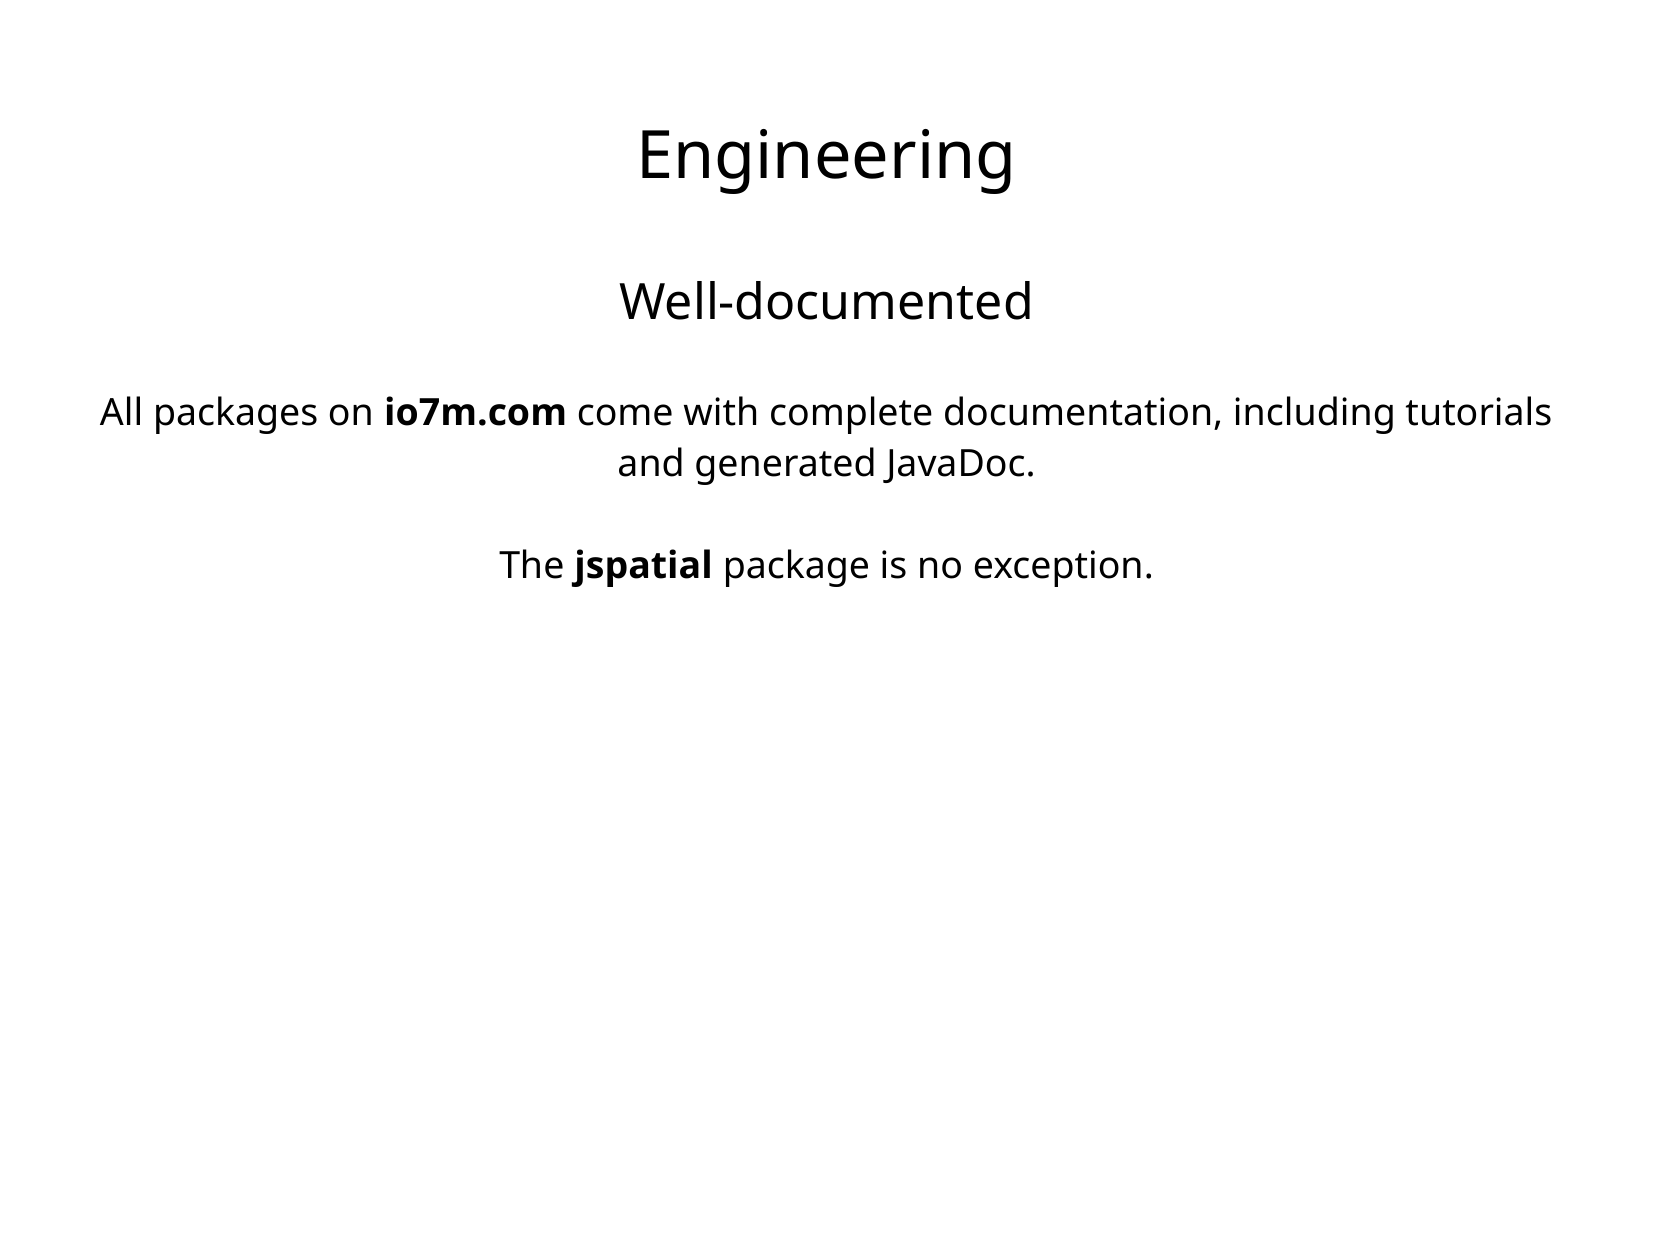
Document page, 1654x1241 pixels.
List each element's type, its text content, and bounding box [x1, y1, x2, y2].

subtitle Well-documented All packages on io7m.com come with complete documentation, including tutorials and generated JavaDoc. The jspatial package is no exception. [82, 49, 1571, 1010]
